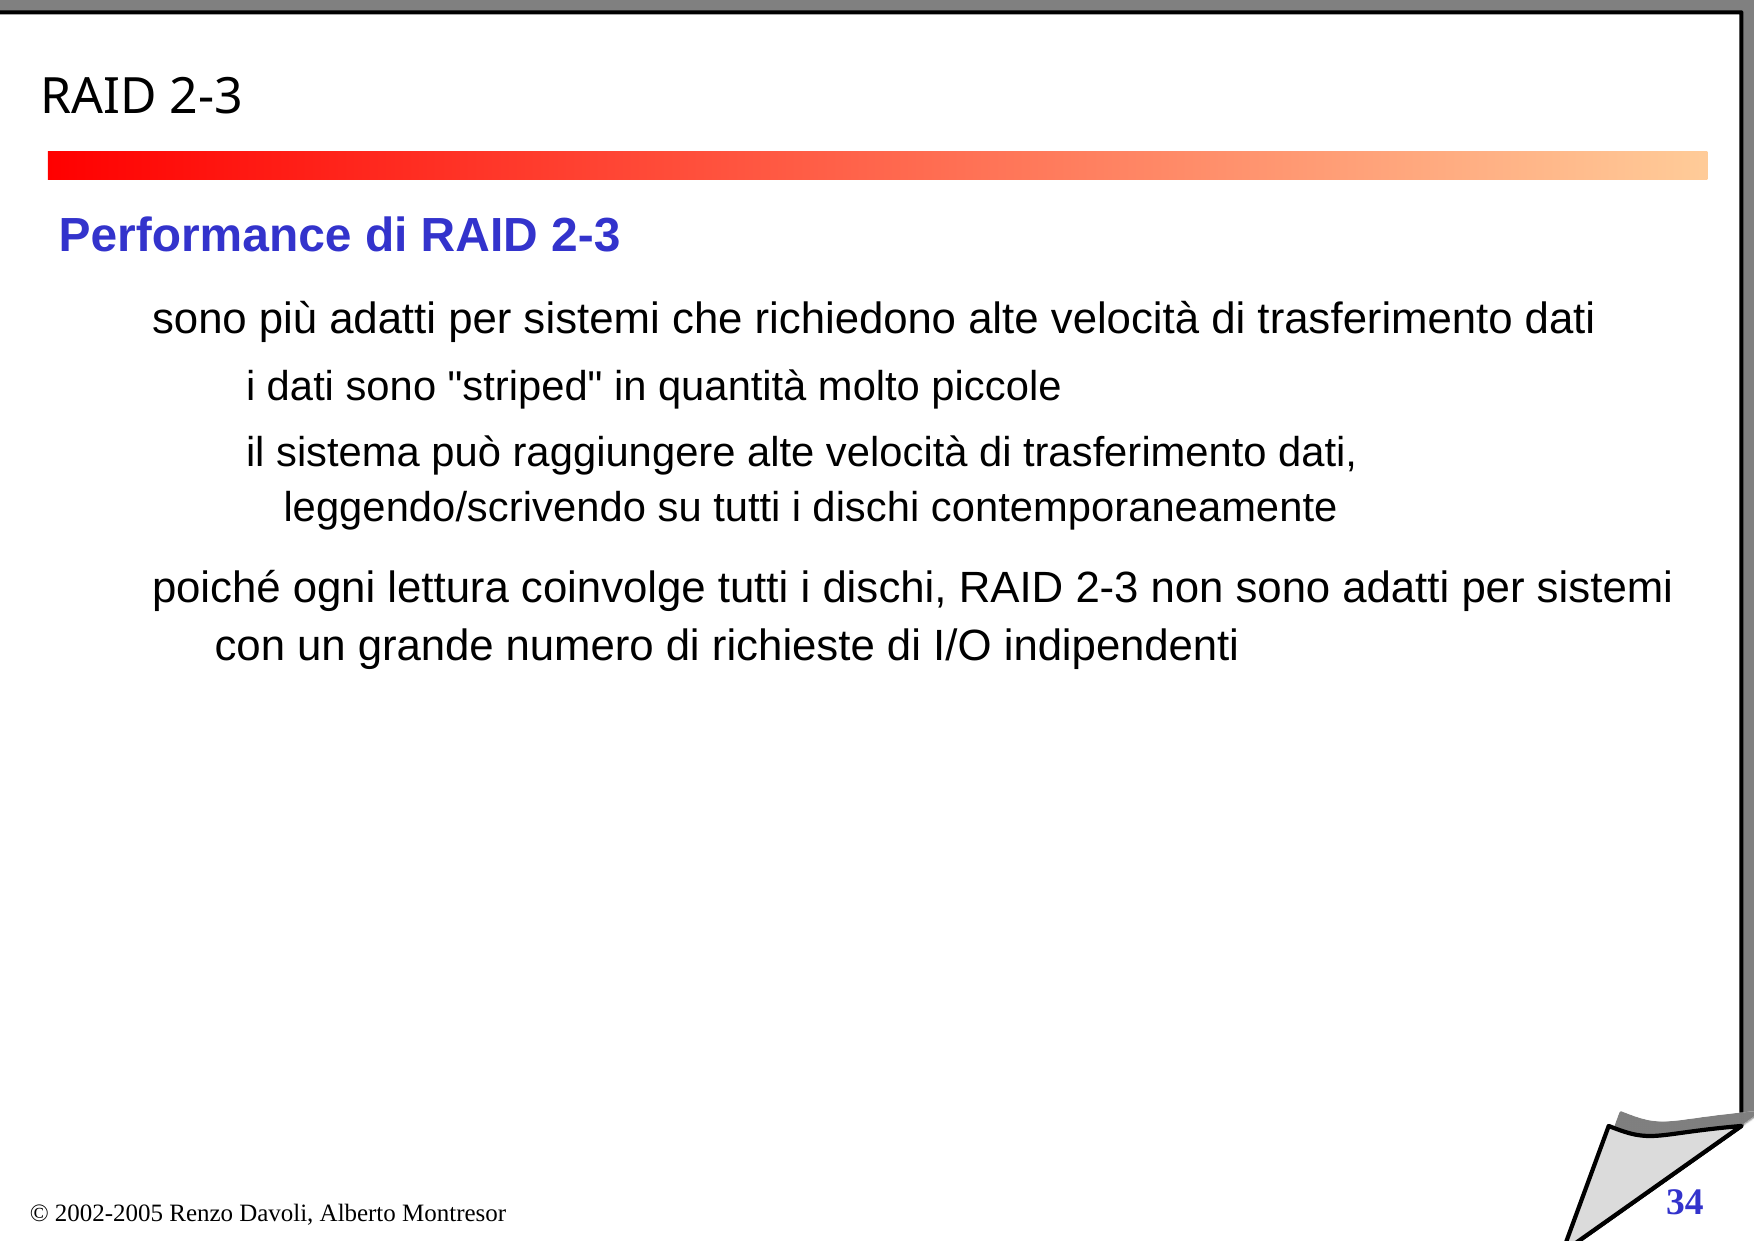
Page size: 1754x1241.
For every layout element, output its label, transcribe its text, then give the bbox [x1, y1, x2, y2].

title RAID 2-3 [40, 49, 1714, 144]
text_box 14 [750, 152, 754, 179]
list Performance di RAID 2-3 sono più adatti per sistemi che richiedono alte velocità di trasferimento dati i dati sono "striped" in quantità molto piccole il sistema può raggiungere alte velocità di trasferimento dati, leggendo/scrivendo su tutti i dischi contemporaneamente poiché ogni lettura coinvolge tutti i dischi, RAID 2-3 non sono adatti per sistemi con un grande numero di richieste di I/O indipendenti [58, 206, 1696, 844]
